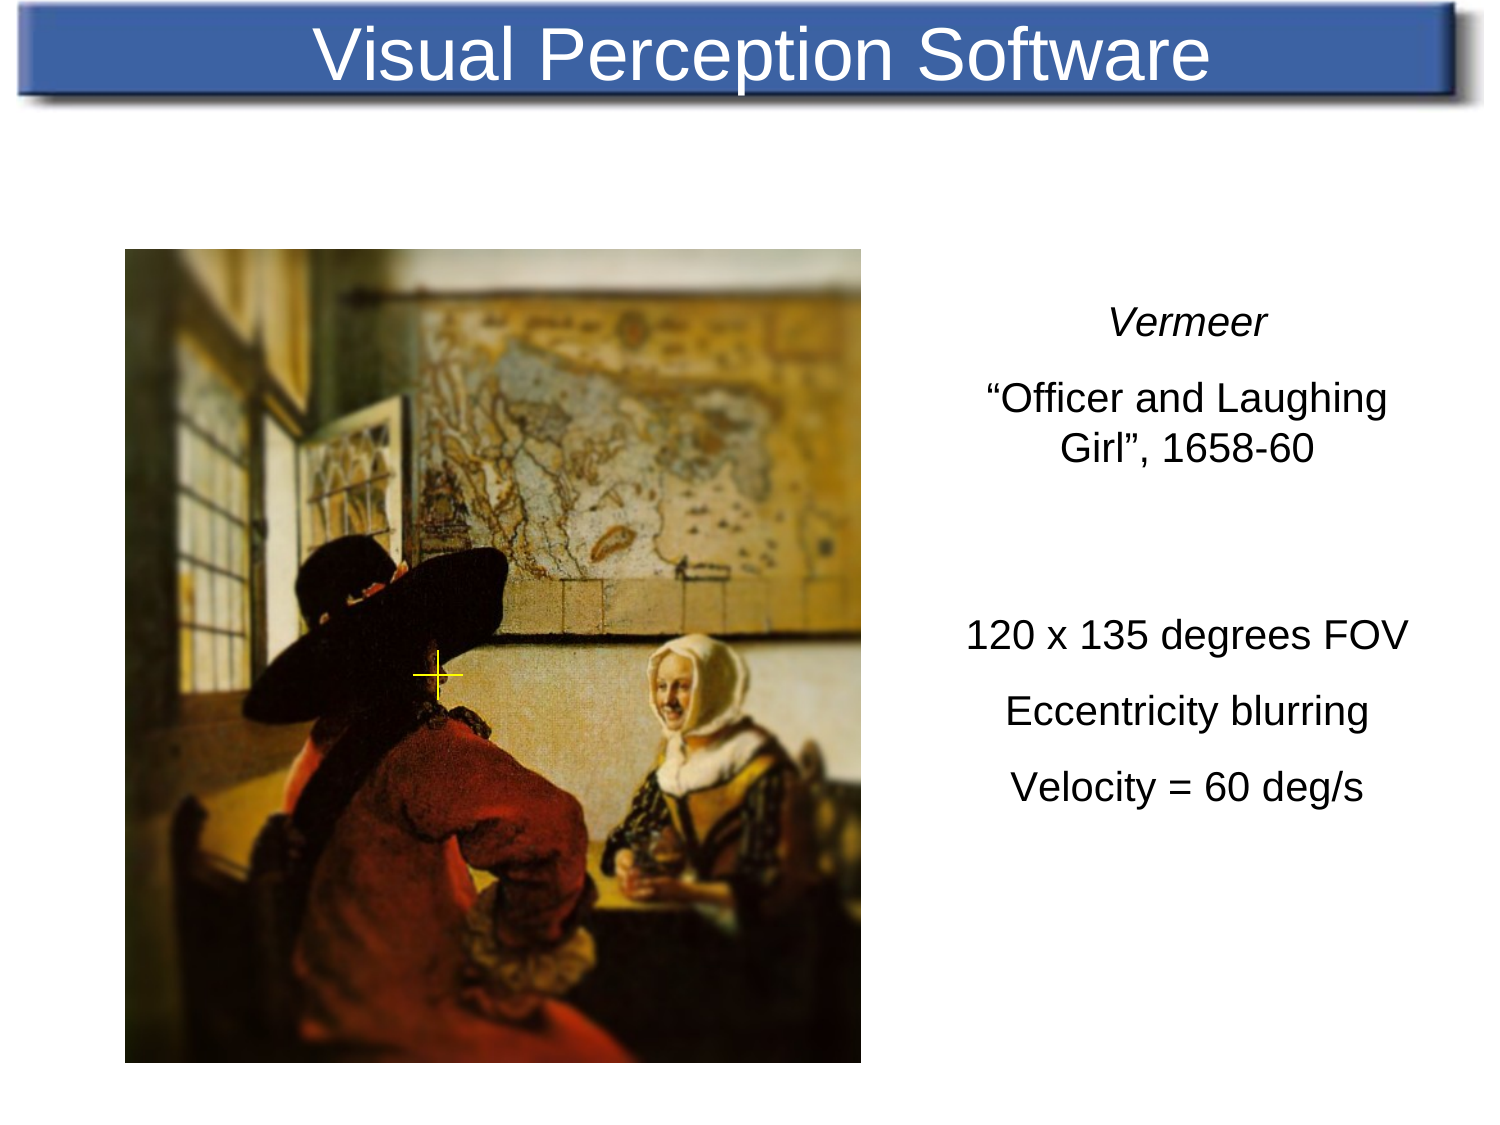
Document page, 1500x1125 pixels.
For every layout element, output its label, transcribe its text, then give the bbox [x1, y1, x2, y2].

text_box Vermeer “Officer and Laughing Girl”, 1658-60 [949, 287, 1426, 479]
title Visual Perception Software [24, 0, 1500, 103]
text_box 120 x 135 degrees FOV Eccentricity blurring Velocity = 60 deg/s [949, 600, 1426, 818]
picture [125, 249, 861, 1063]
picture [16, 0, 1484, 113]
